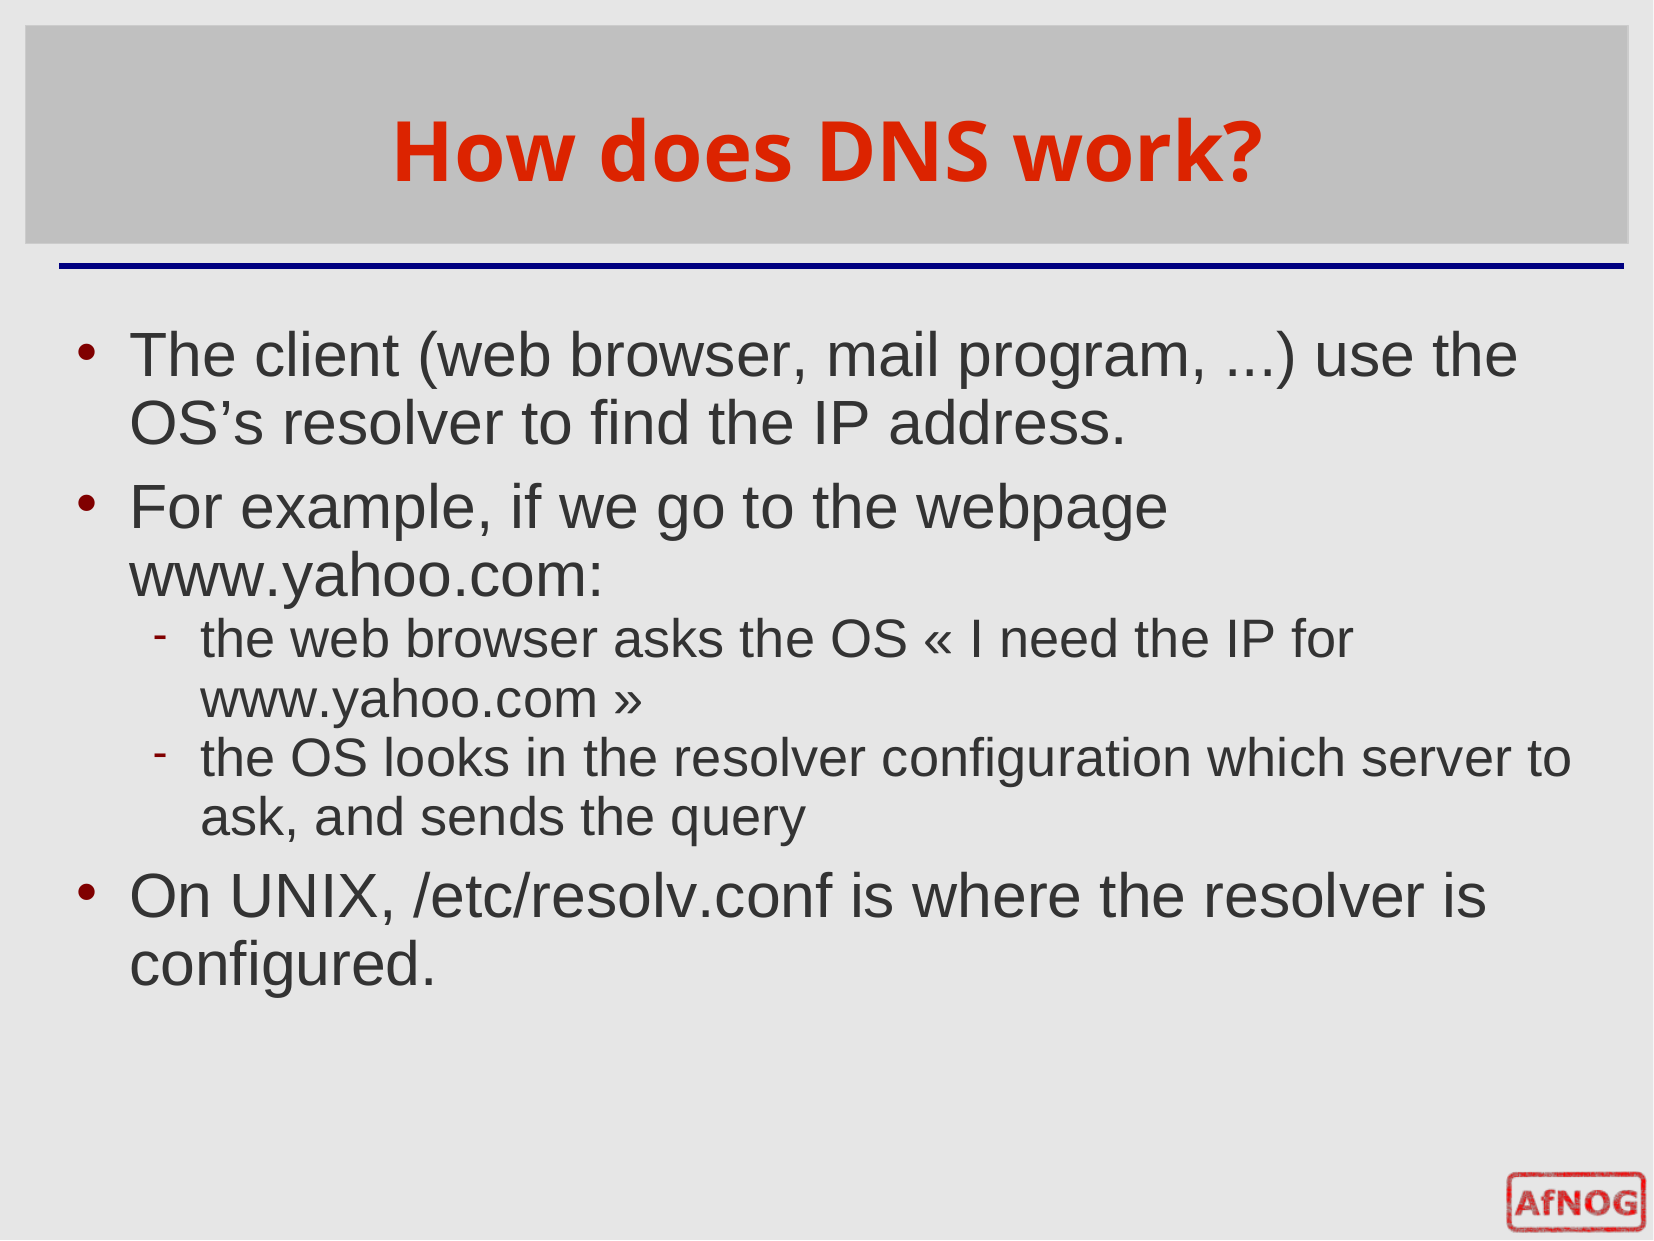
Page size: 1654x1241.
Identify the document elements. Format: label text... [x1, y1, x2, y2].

list The client (web browser, mail program, ...) use the OS’s resolver to find the IP address. For example, if we go to the webpage www.yahoo.com: the web browser asks the OS « I need the IP for www.yahoo.com » the OS looks in the resolver configuration which server to ask, and sends the query On UNIX, /etc/resolv.conf is where the resolver is configured. [59, 322, 1595, 1132]
title How does DNS work? [121, 46, 1534, 254]
picture [1505, 1170, 1648, 1235]
